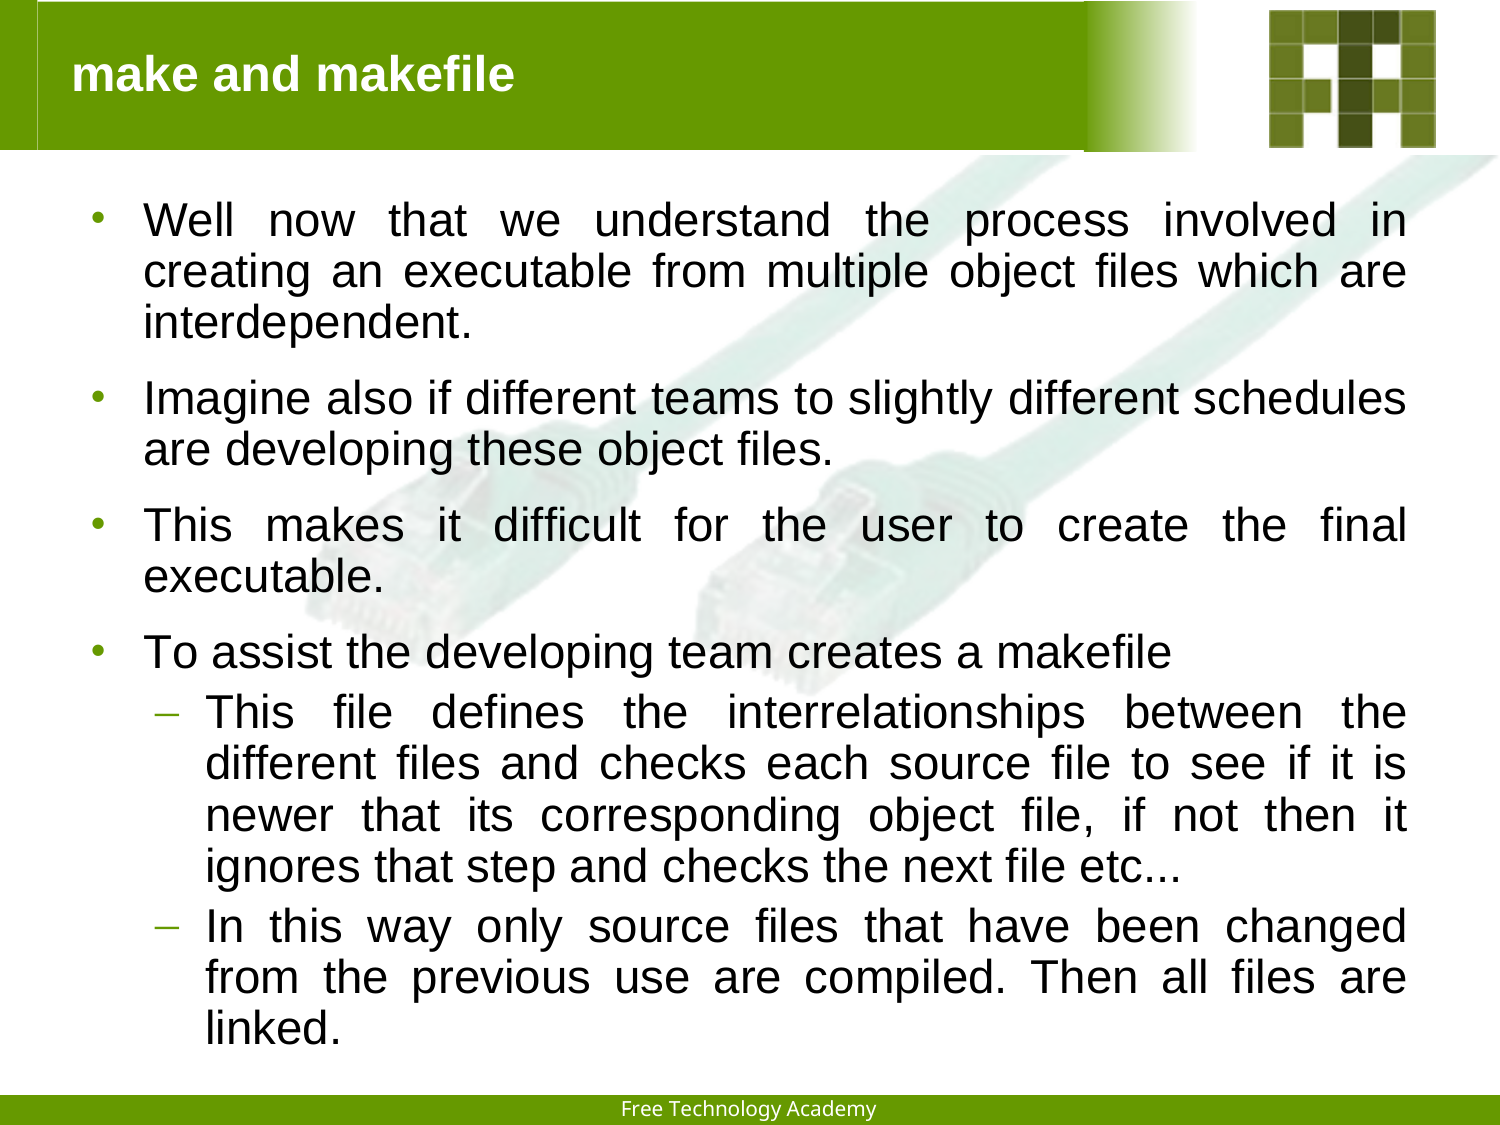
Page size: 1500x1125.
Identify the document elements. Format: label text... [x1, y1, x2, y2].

picture [1269, 10, 1436, 148]
list Well now that we understand the process involved in creating an executable from multiple object files which are interdependent. Imagine also if different teams to slightly different schedules are developing these object files. This makes it difficult for the user to create the final executable. To assist the developing team creates a makefile This file defines the interrelationships between the different files and checks each source file to see if it is newer that its corresponding object file, if not then it ignores that step and checks the next file etc... In this way only source files that have been changed from the previous use are compiled. Then all files are linked. [75, 187, 1426, 1063]
title make and makefile [56, 1, 1107, 152]
